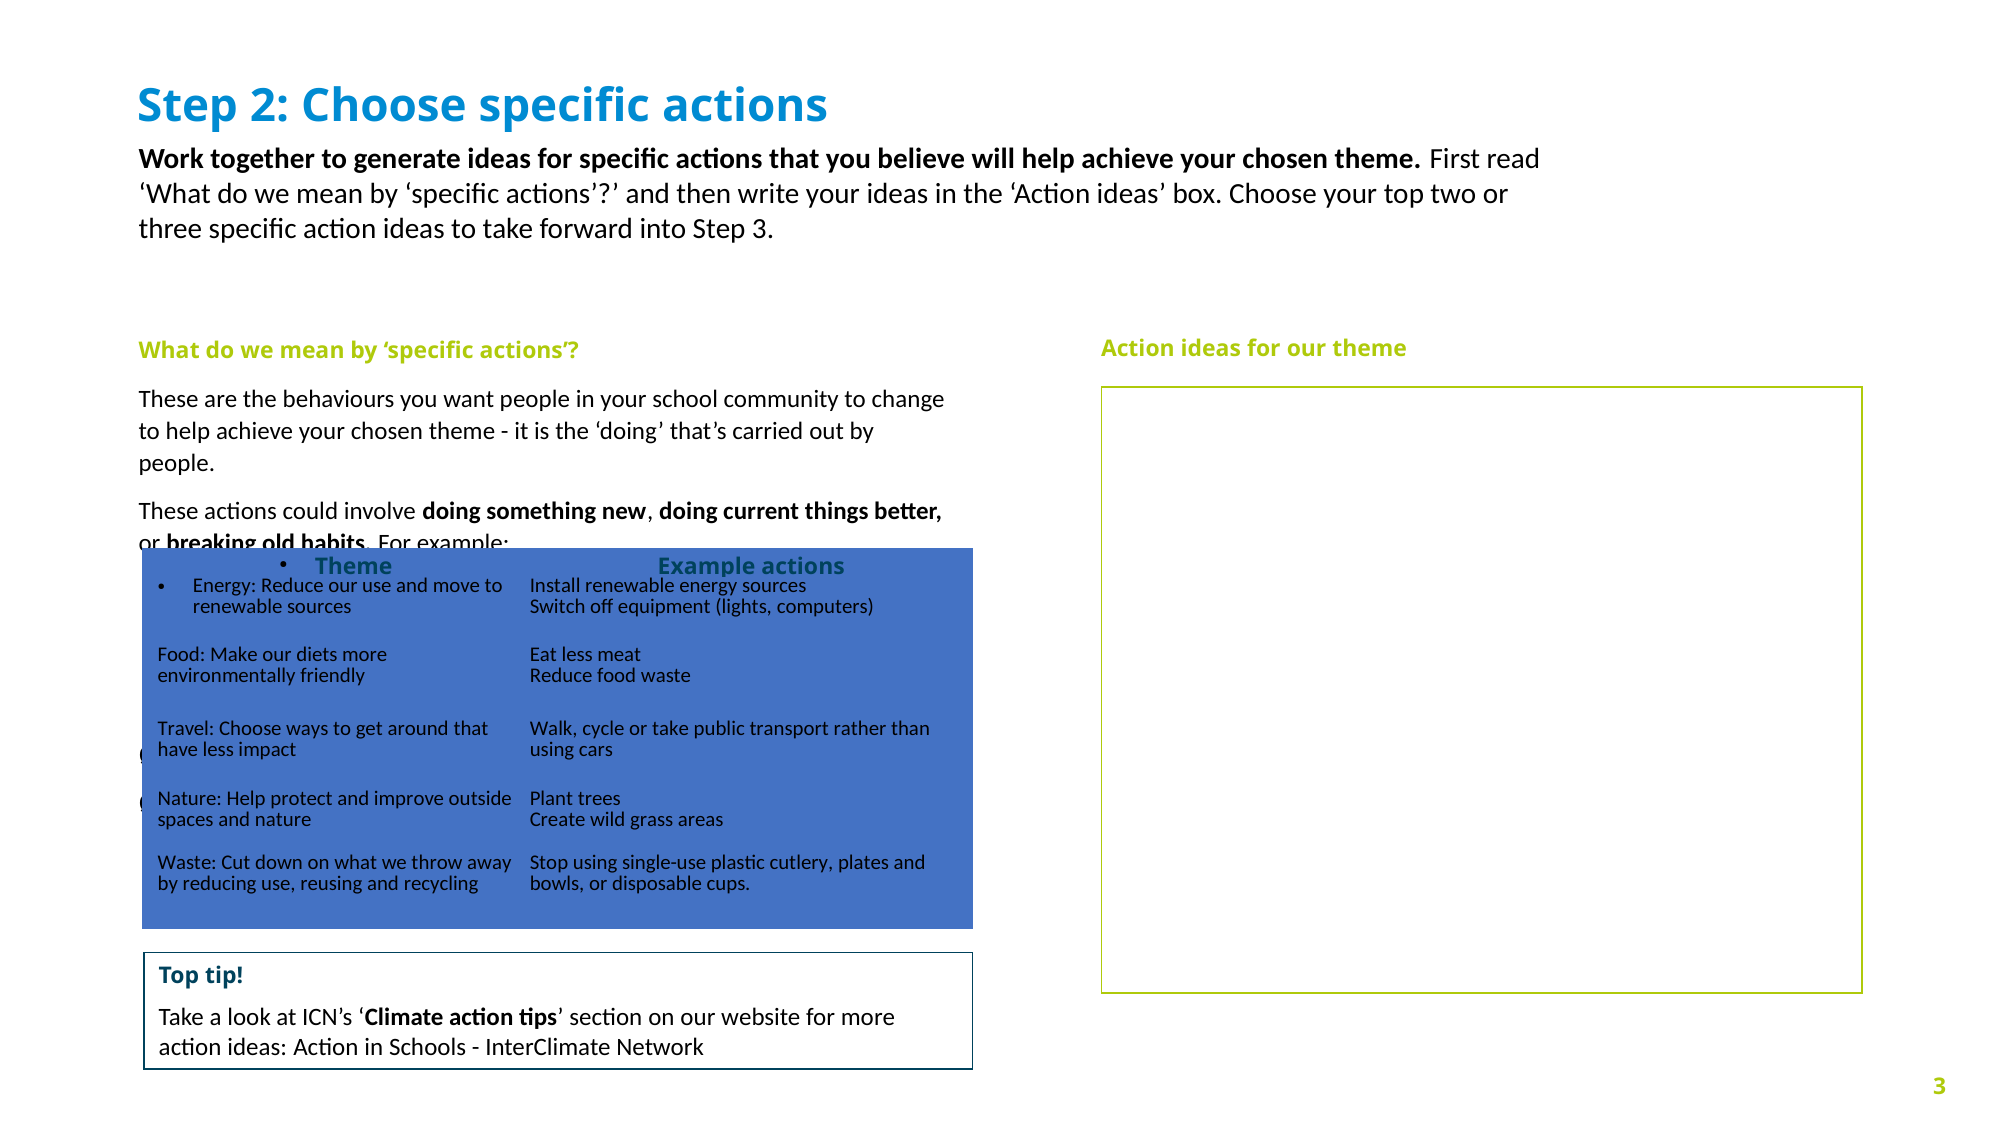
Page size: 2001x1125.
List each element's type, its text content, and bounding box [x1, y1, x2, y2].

table_cell Eat less meat Reduce food waste [530, 646, 973, 720]
table_cell Walk, cycle or take public transport rather than using cars [530, 720, 973, 790]
text_box [1101, 387, 1863, 994]
table_cell Install renewable energy sources Switch off equipment (lights, computers) [530, 577, 973, 646]
text_box Top tip! Take a look at ICN’s ‘Climate action tips’ section on our website for more action ideas: Action in Schools - InterClimate Network [143, 952, 973, 1069]
table_cell Energy: Reduce our use and move to renewable sources [142, 577, 530, 646]
text_box Step 2: Choose specific actions [122, 74, 1533, 169]
table_header Theme [142, 548, 530, 577]
text_box Action ideas for our theme [1085, 326, 1825, 370]
table_cell Plant trees Create wild grass areas [530, 790, 973, 854]
table_cell Stop using single-use plastic cutlery, plates and bowls, or disposable cups. [530, 854, 973, 929]
table_header Example actions [530, 548, 973, 577]
table_cell Food: Make our diets more environmentally friendly [142, 646, 530, 720]
text_box Work together to generate ideas for specific actions that you believe will help achieve your chosen theme. First read ‘What do we mean by ‘specific actions’?’ and then write your ideas in the ‘Action ideas’ box. Choose your top two or three specific action ideas to take forward into Step 3. [123, 131, 1573, 254]
table_cell Nature: Help protect and improve outside spaces and nature [142, 790, 530, 854]
text_box What do we mean by ‘specific actions’? These are the behaviours you want people in your school community to change to help achieve your chosen theme - it is the ‘doing’ that’s carried out by people. These actions could involve doing something new, doing current things better, or breaking old habits. For example: [123, 326, 973, 841]
table_cell Travel: Choose ways to get around that have less impact [142, 720, 530, 790]
table_cell Waste: Cut down on what we throw away by reducing use, reusing and recycling [142, 854, 530, 929]
text_box 3 [1918, 1060, 1976, 1105]
